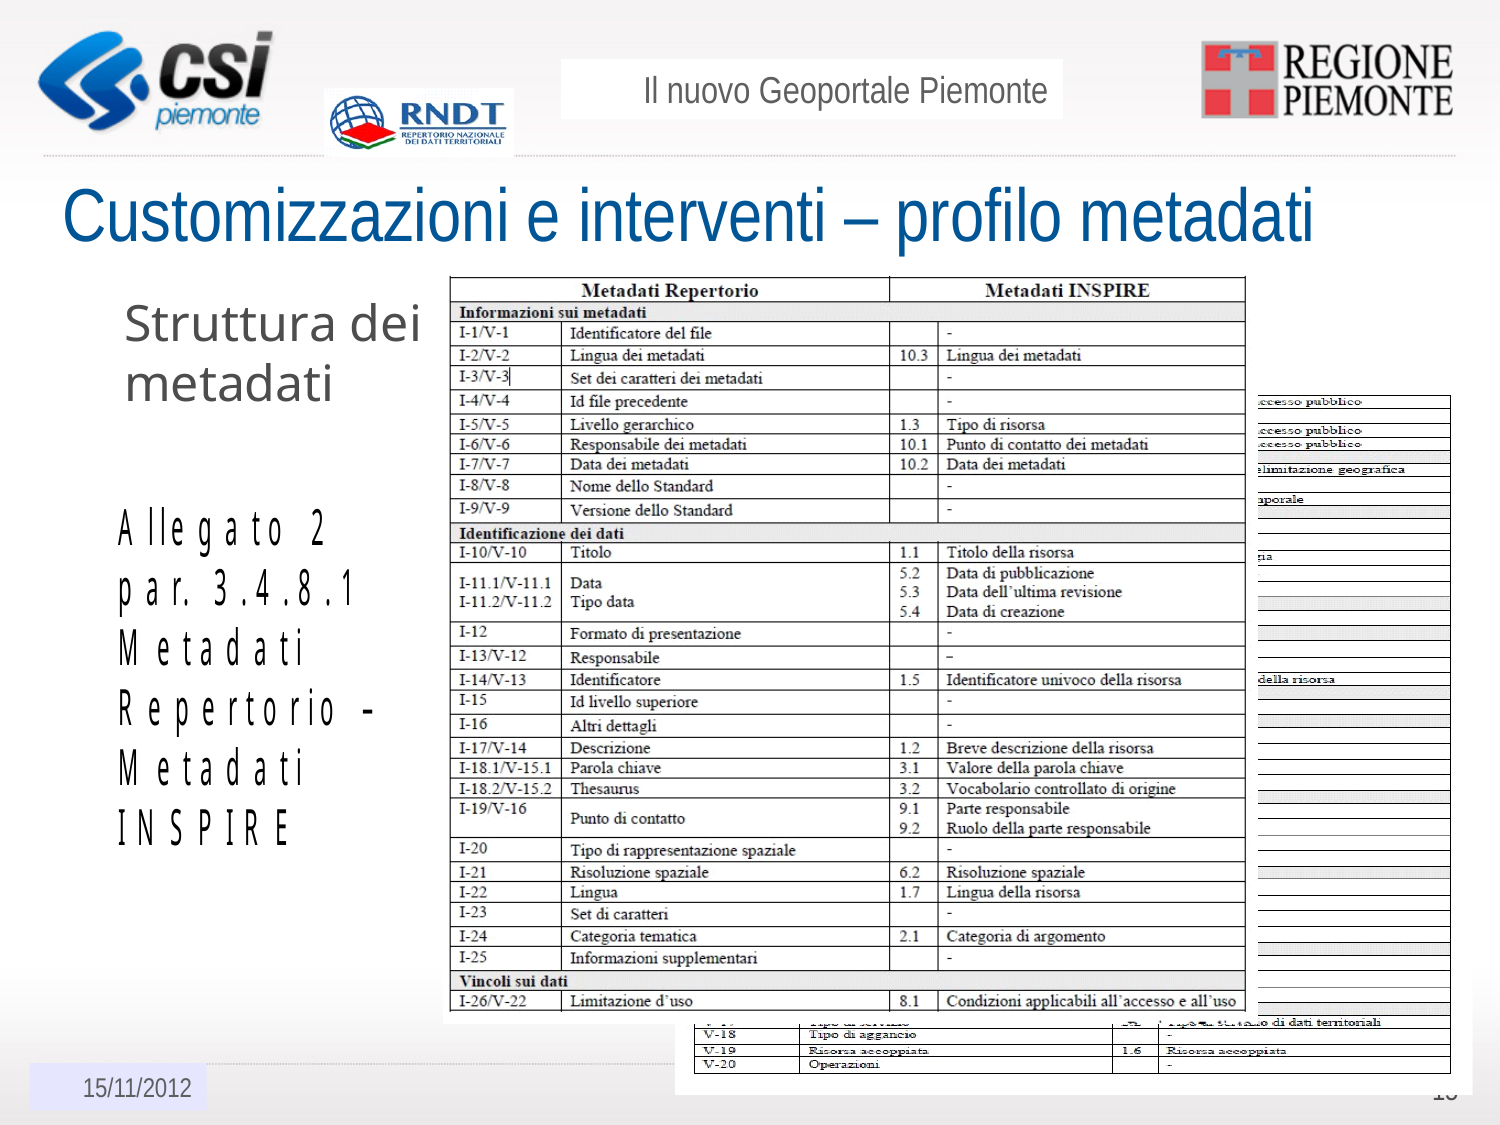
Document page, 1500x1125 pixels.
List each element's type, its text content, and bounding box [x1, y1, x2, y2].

title Customizzazioni e interventi – profilo metadati [47, 158, 1447, 370]
list Struttura dei metadati [53, 283, 442, 1063]
text_box 15/11/2012 [29, 1063, 207, 1111]
text_box Il nuovo Geoportale Piemonte [561, 59, 1063, 119]
picture [0, 0, 1500, 1125]
